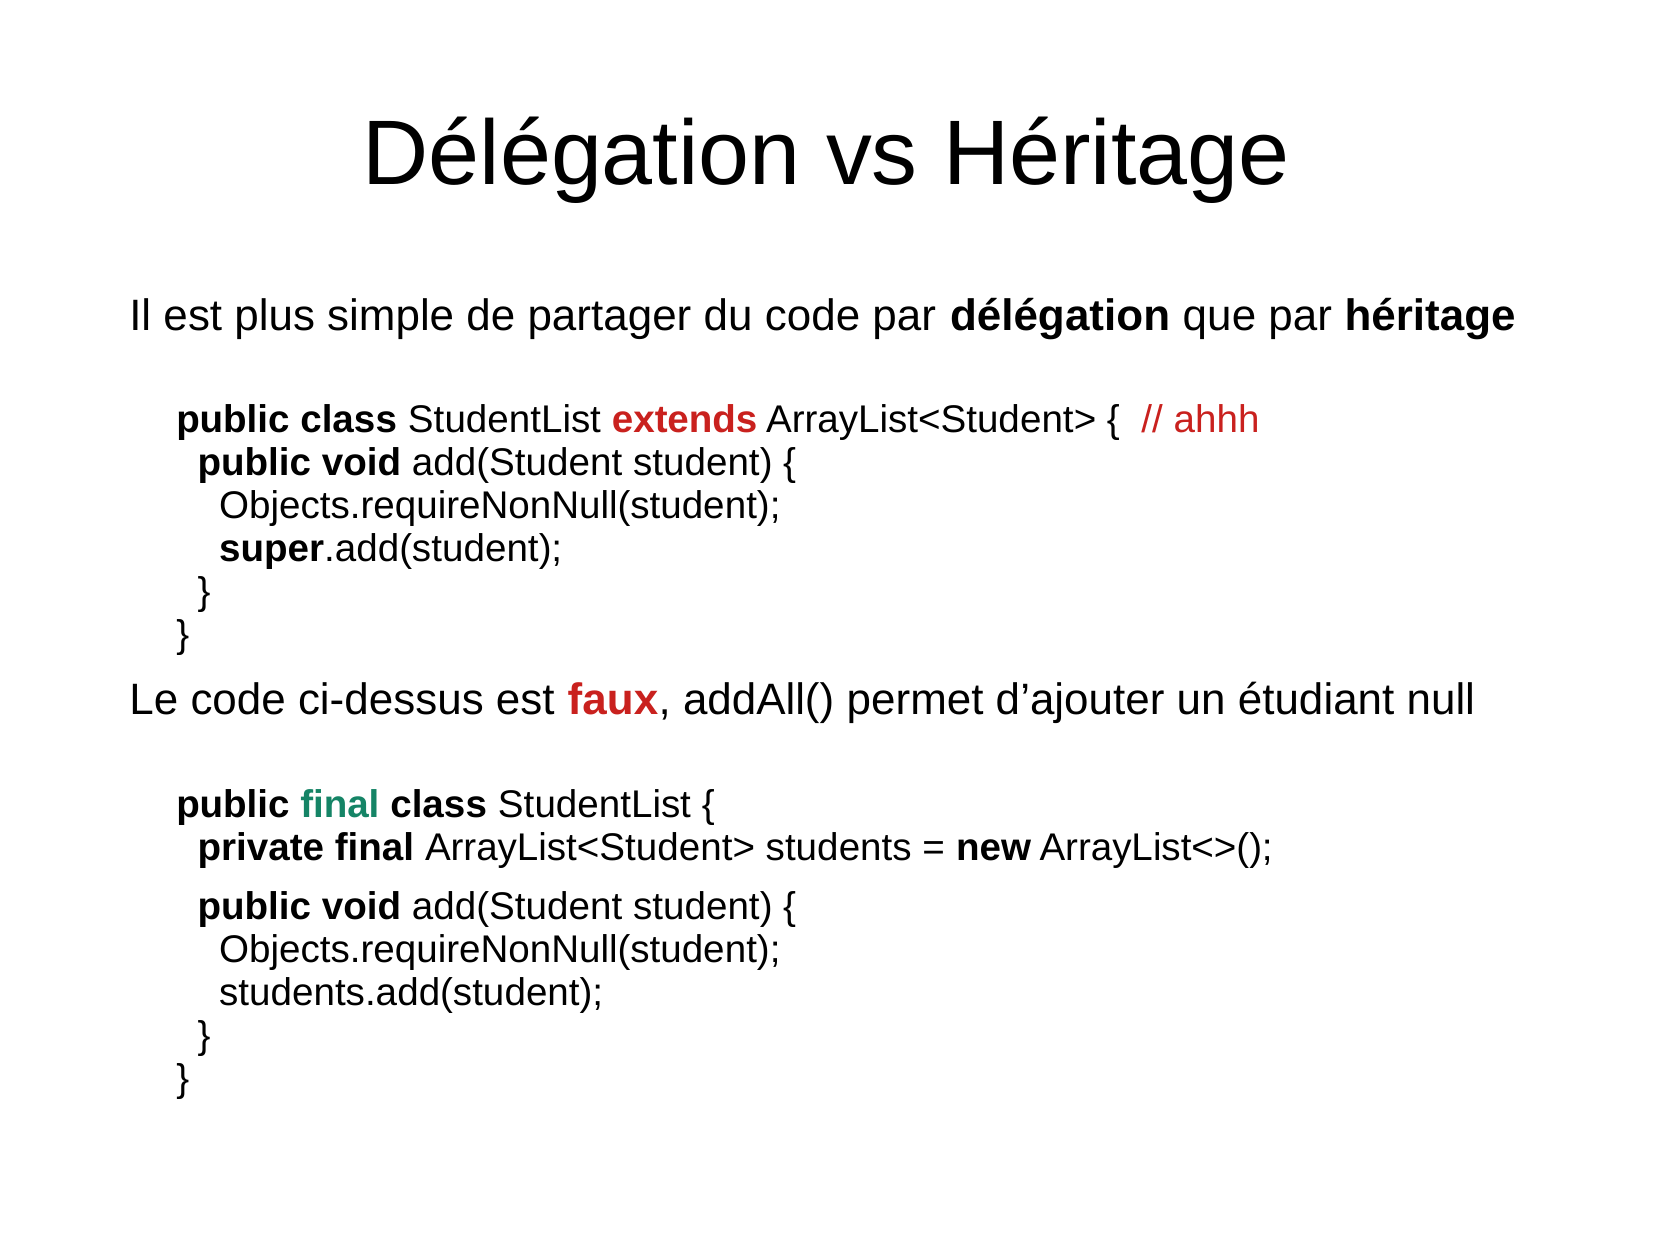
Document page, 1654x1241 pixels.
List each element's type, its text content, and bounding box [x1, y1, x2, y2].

title Délégation vs Héritage [82, 49, 1571, 257]
list Il est plus simple de partager du code par délégation que par héritage public class StudentList extends ArrayList<Student> { // ahhh public void add(Student student) { Objects.requireNonNull(student); super.add(student); } } Le code ci-dessus est faux, addAll() permet d’ajouter un étudiant null public final class StudentList { private final ArrayList<Student> students = new ArrayList<>(); public void add(Student student) { Objects.requireNonNull(student); students.add(student); } } [82, 290, 1571, 1156]
